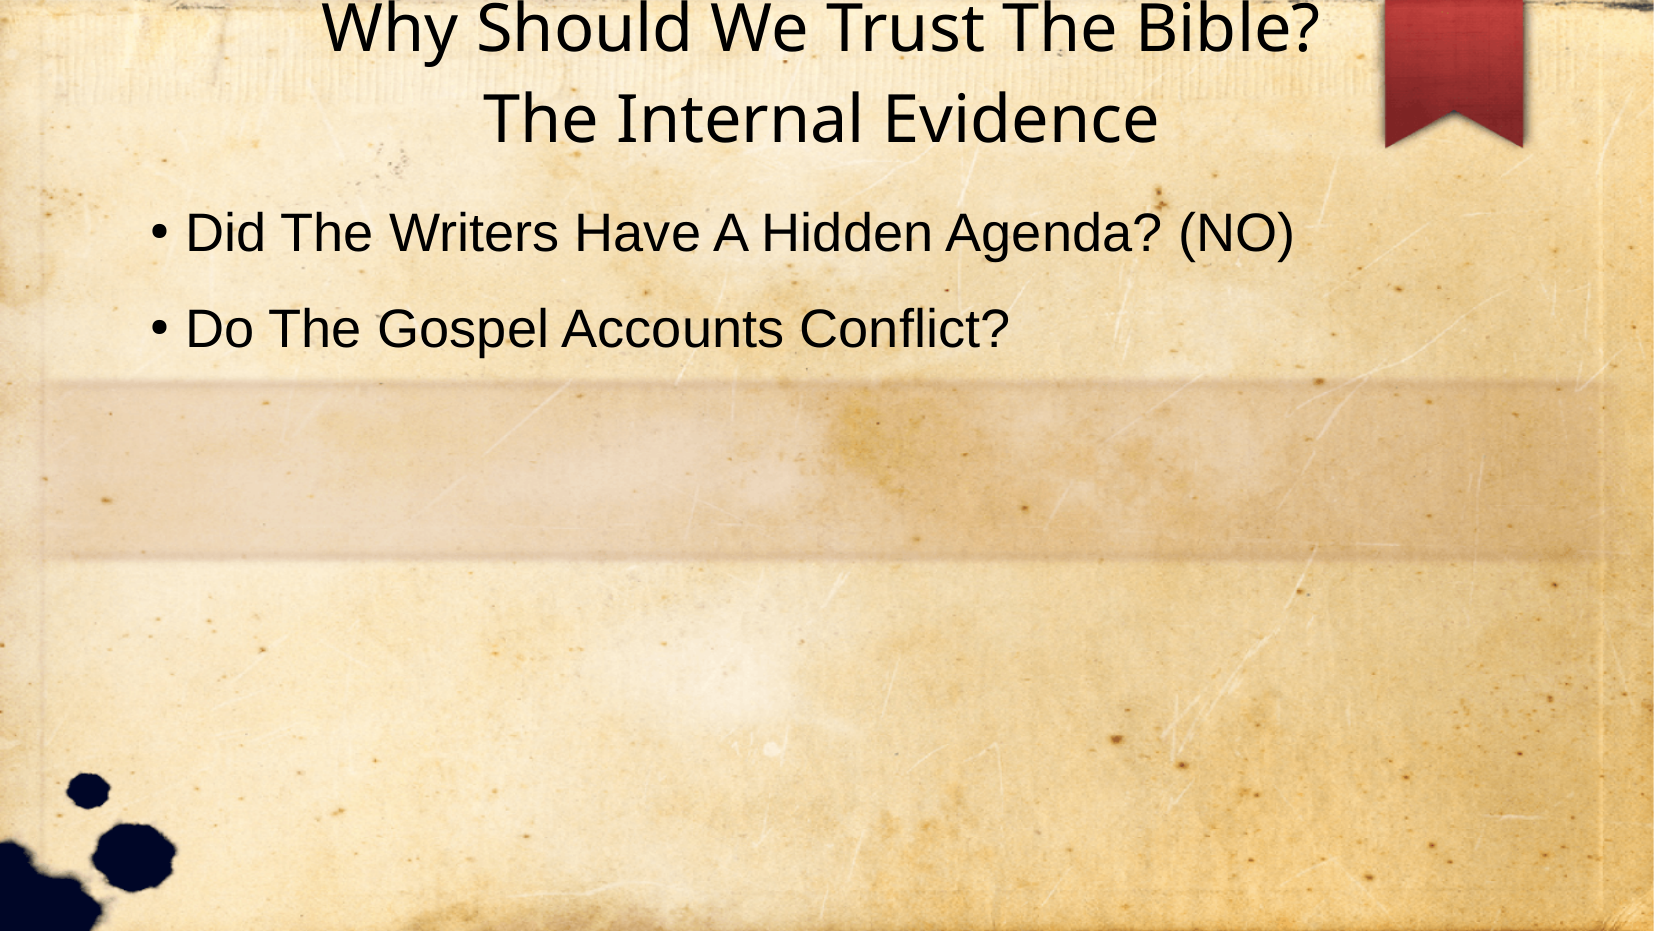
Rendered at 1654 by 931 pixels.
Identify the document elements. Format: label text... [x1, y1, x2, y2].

title Why Should We Trust The Bible? The Internal Evidence [289, 0, 1355, 176]
text_box Did The Writers Have A Hidden Agenda? (NO) Do The Gospel Accounts Conflict? [135, 195, 1396, 691]
picture [0, 0, 1654, 931]
